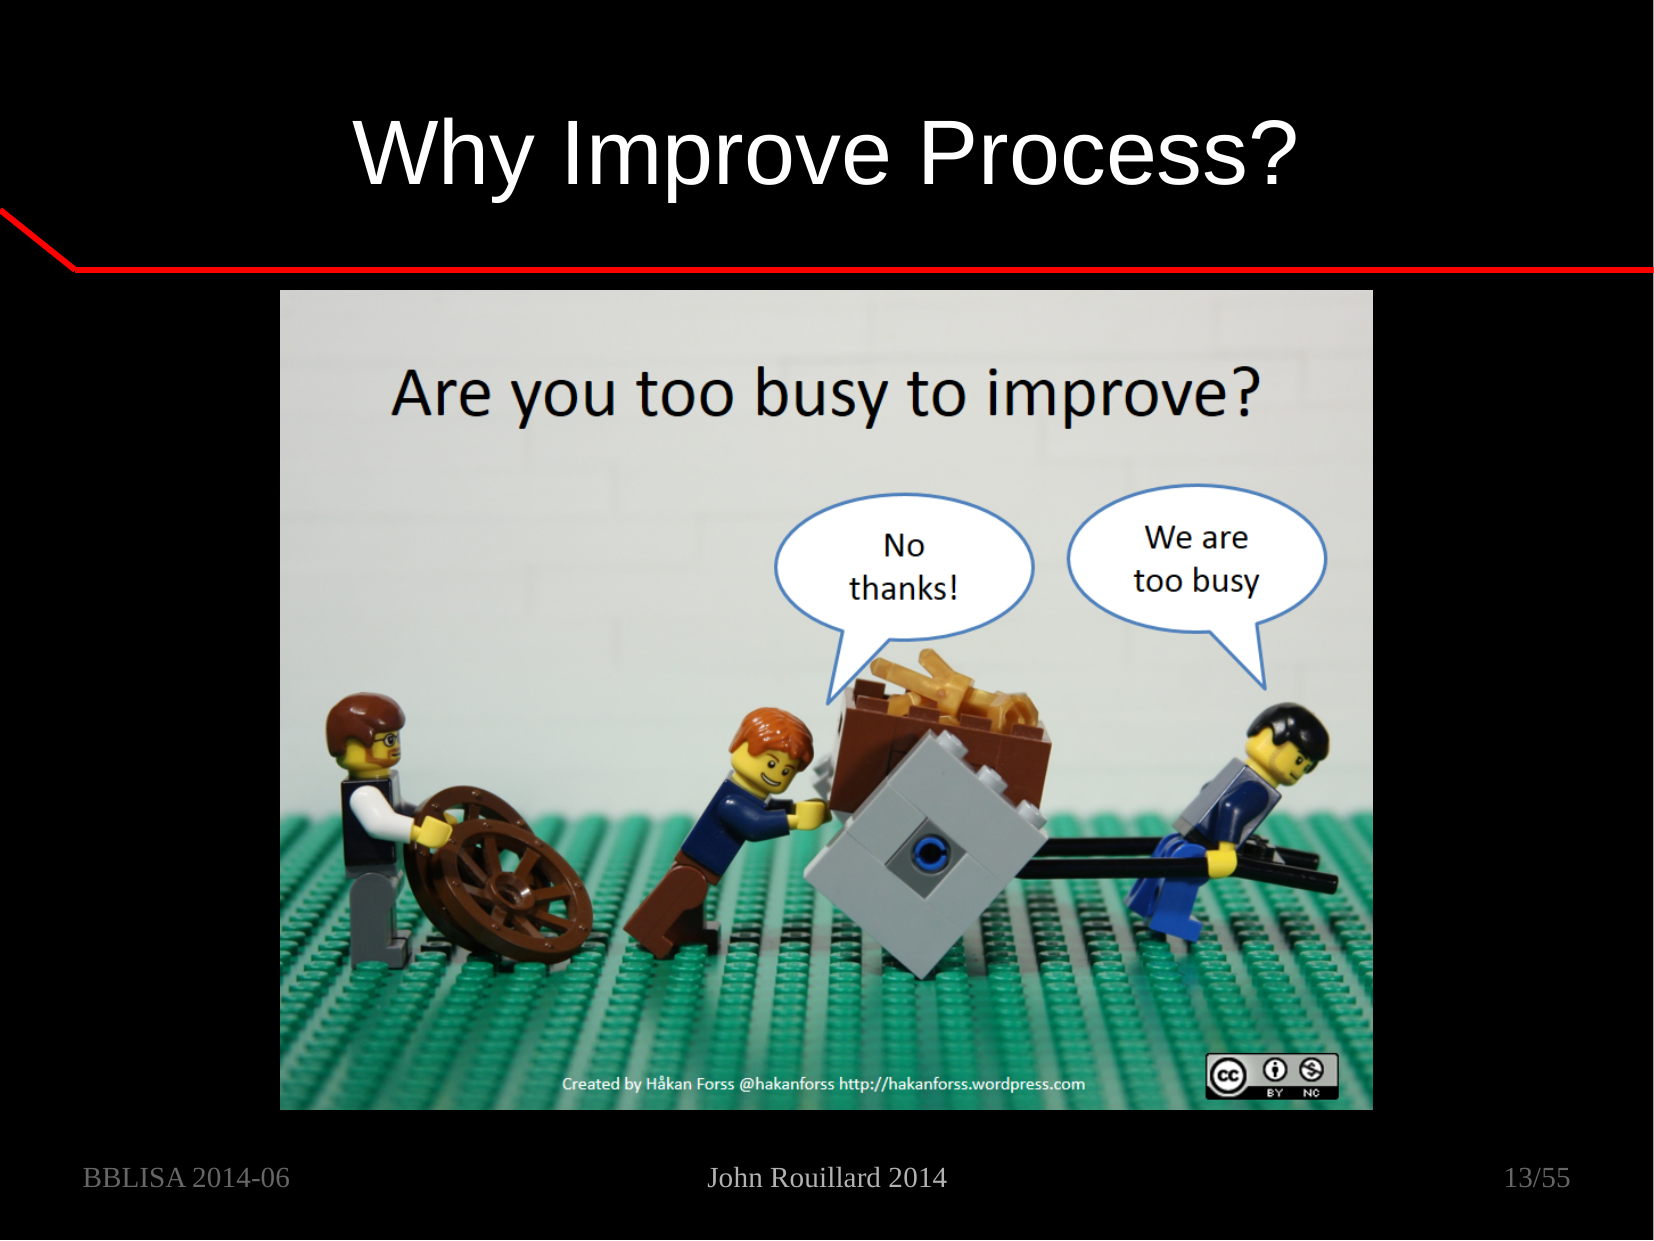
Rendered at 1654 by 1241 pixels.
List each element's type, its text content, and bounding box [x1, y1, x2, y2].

title Why Improve Process? [82, 49, 1571, 257]
picture [280, 290, 1373, 1110]
